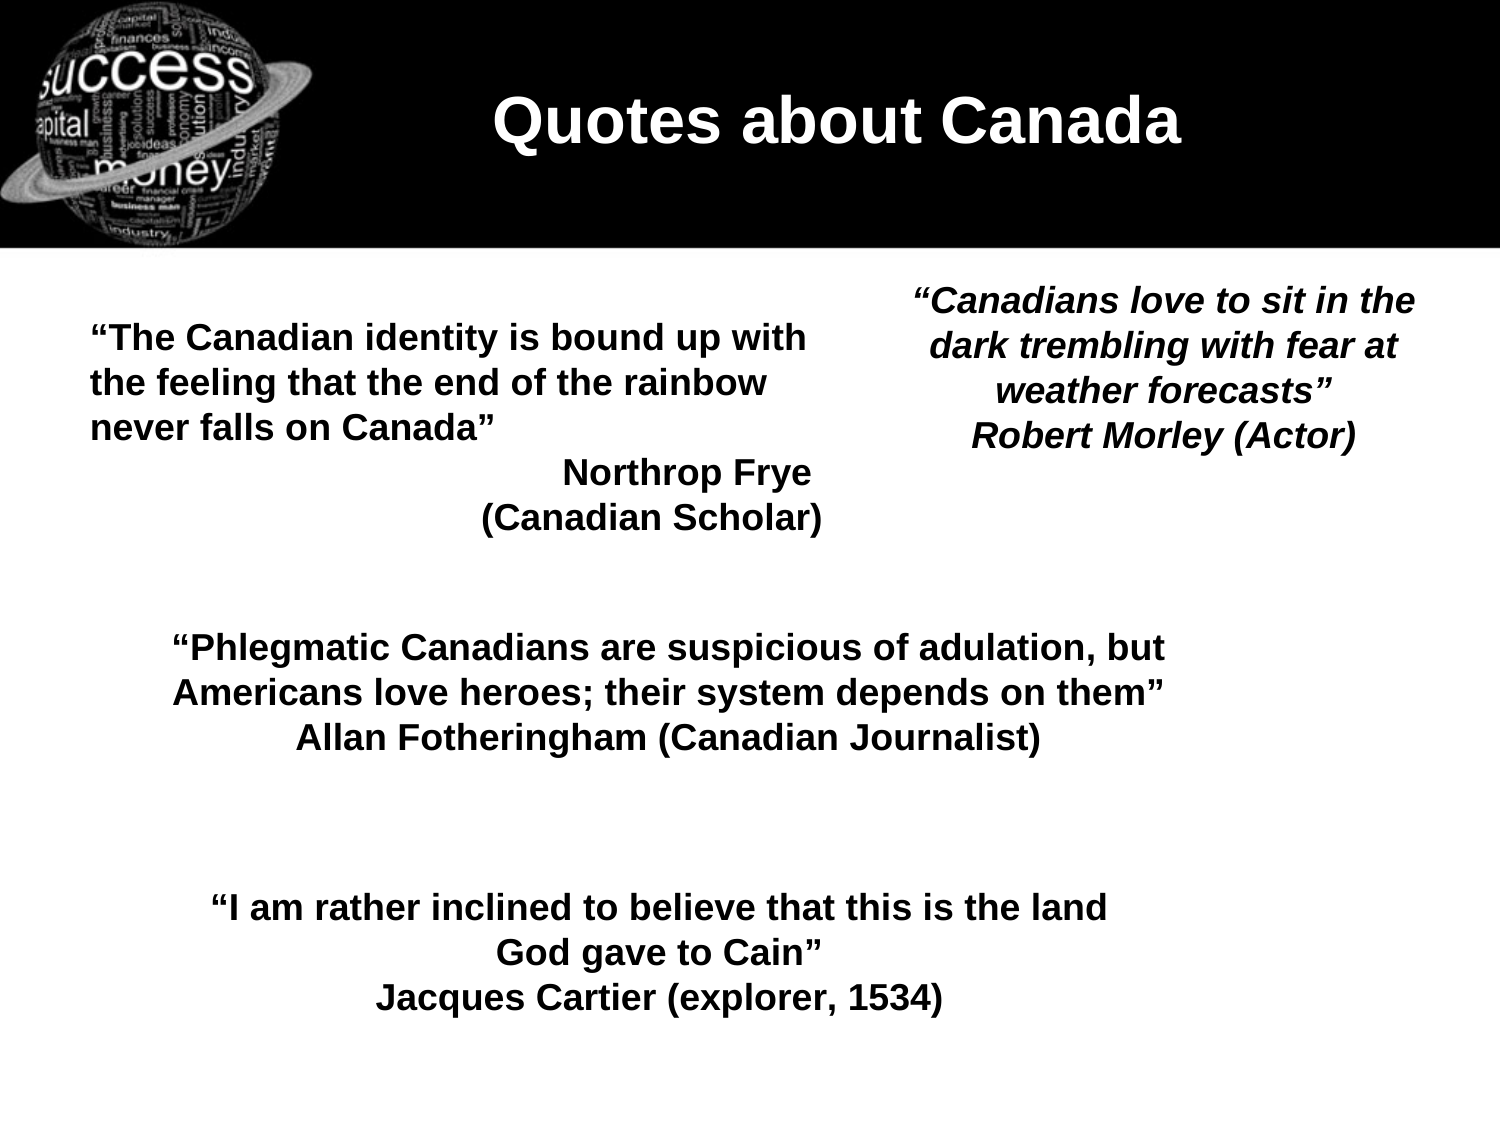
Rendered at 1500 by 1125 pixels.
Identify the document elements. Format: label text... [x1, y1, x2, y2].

text_box “Phlegmatic Canadians are suspicious of adulation, but Americans love heroes; their system depends on them” Allan Fotheringham (Canadian Journalist) [137, 615, 1201, 766]
picture [0, 0, 1500, 1125]
text_box “The Canadian identity is bound up with the feeling that the end of the rainbow never falls on Canada” Northrop Frye (Canadian Scholar) [75, 305, 838, 546]
text_box “Canadians love to sit in the dark trembling with fear at weather forecasts” Robert Morley (Actor) [876, 268, 1452, 465]
text_box “I am rather inclined to believe that this is the land God gave to Cain” Jacques Cartier (explorer, 1534) [172, 874, 1148, 1026]
title Quotes about Canada [249, 0, 1425, 190]
